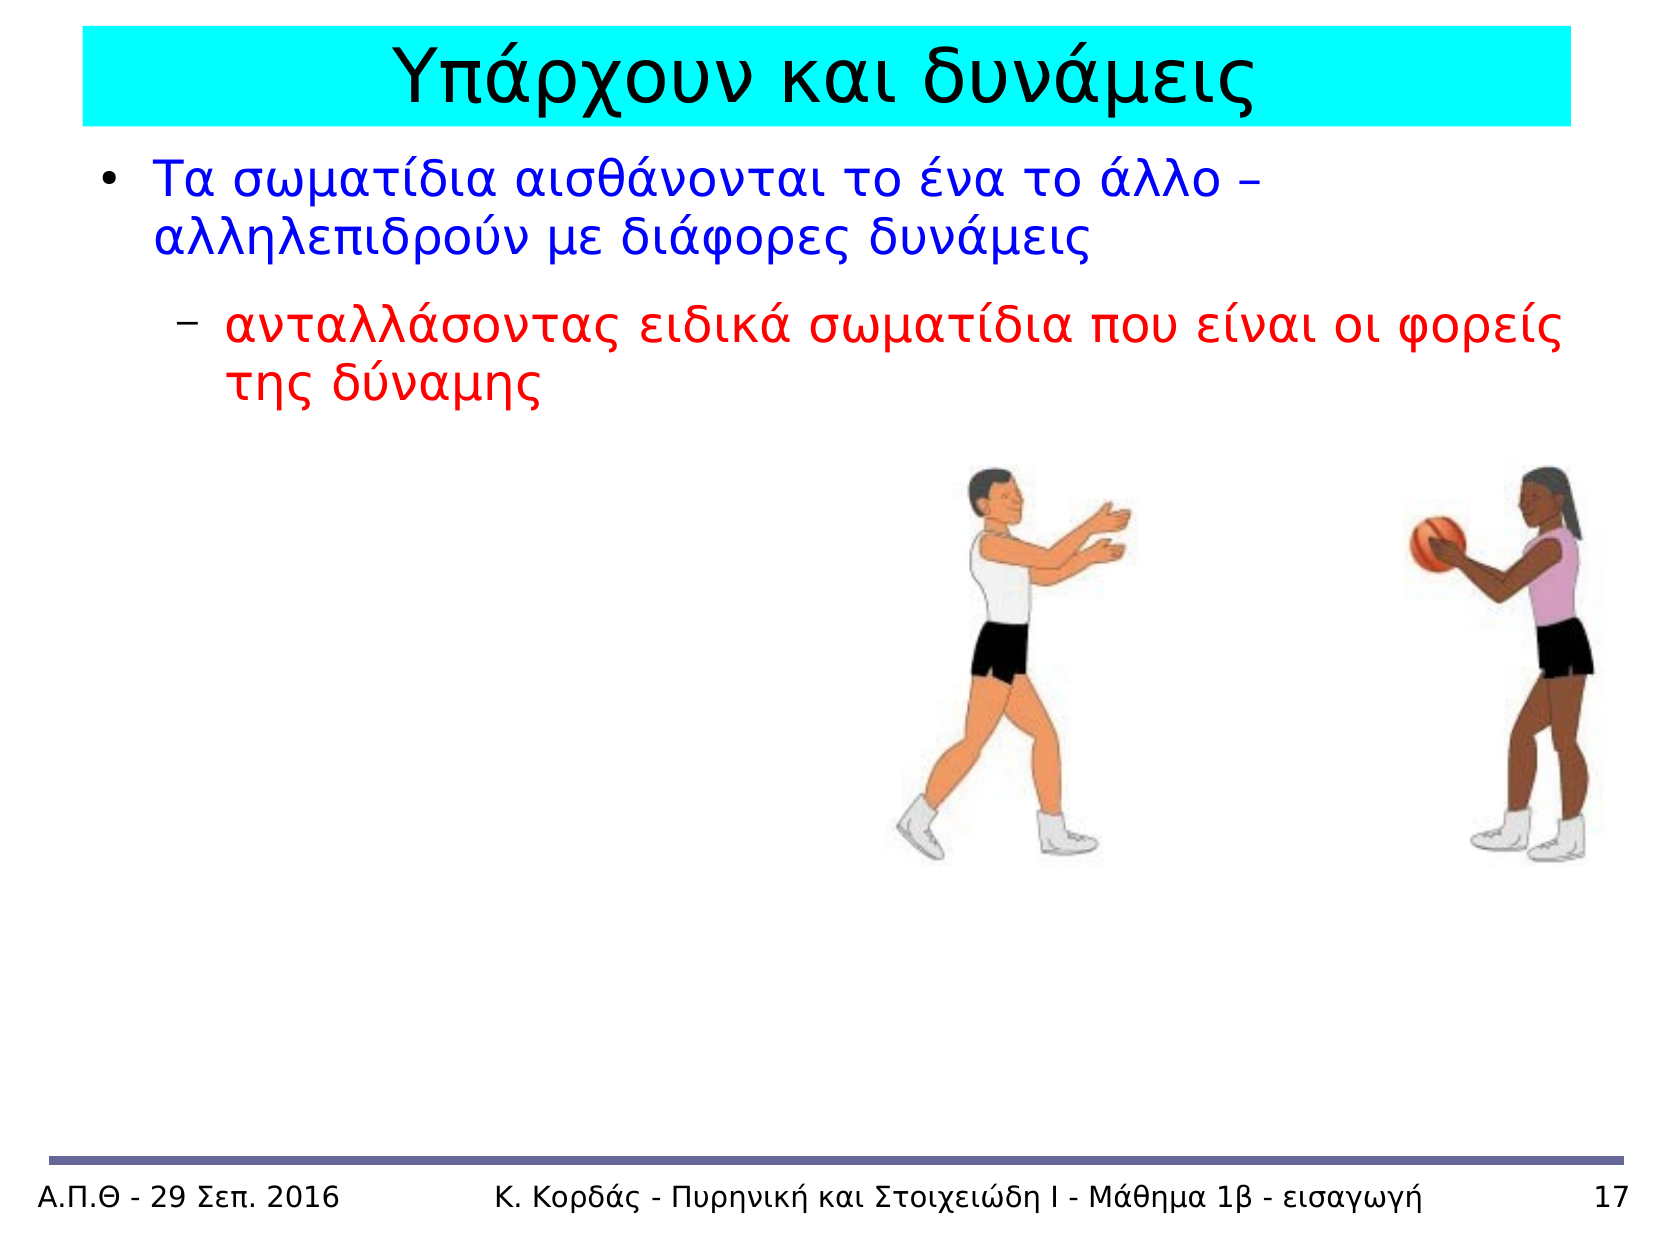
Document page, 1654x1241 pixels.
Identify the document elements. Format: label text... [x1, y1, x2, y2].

list Τα σωματίδια αισθάνονται το ένα το άλλο – αλληλεπιδρούν με διάφορες δυνάμεις ανταλλάσοντας ειδικά σωματίδια που είναι οι φορείς της δύναμης [82, 150, 1571, 1127]
title Υπάρχουν και δυνάμεις [82, 25, 1571, 127]
picture [870, 399, 1619, 869]
